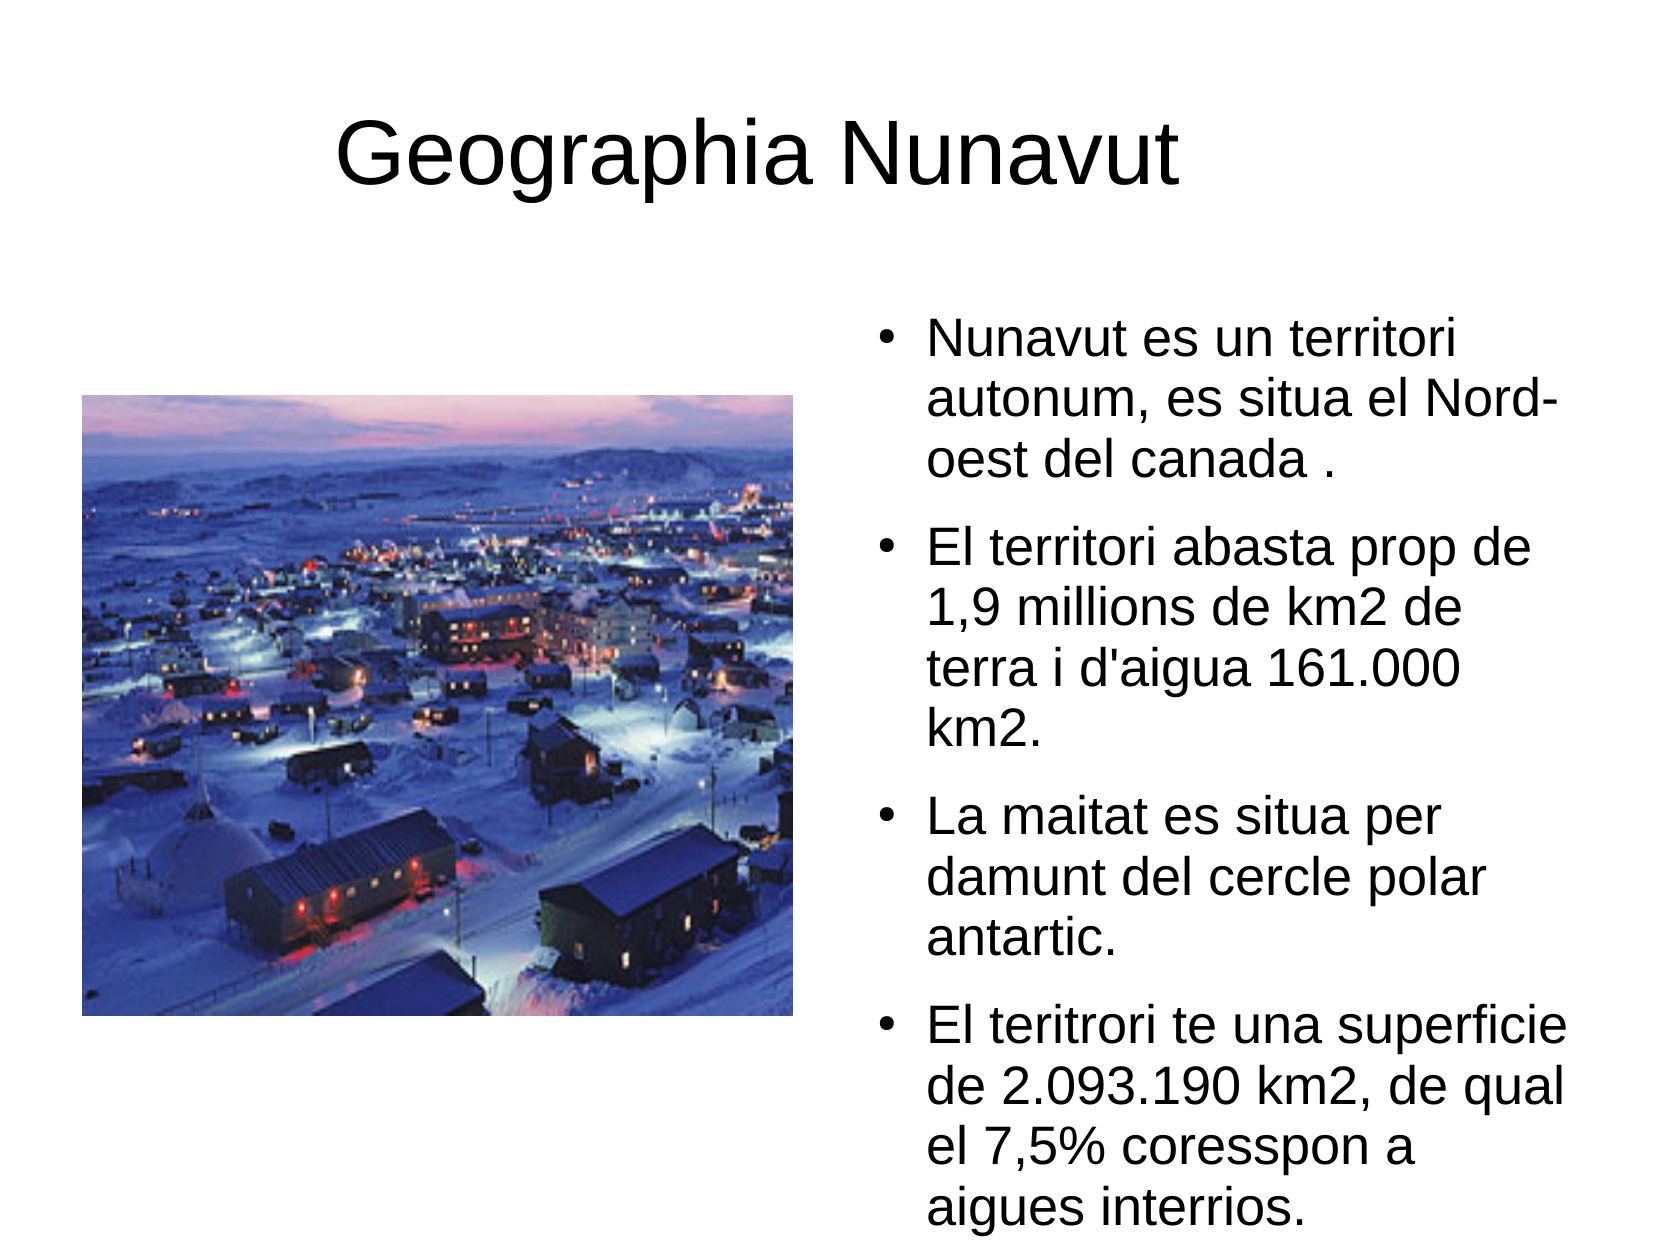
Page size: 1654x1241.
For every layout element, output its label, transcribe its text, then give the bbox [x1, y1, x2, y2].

picture [82, 395, 793, 1016]
title Geographia Nunavut [82, 49, 1571, 257]
list Nunavut es un territori autonum, es situa el Nord-oest del canada . El territori abasta prop de 1,9 millions de km2 de terra i d'aigua 161.000 km2. La maitat es situa per damunt del cercle polar antartic. El teritrori te una superficie de 2.093.190 km2, de qual el 7,5% coresspon a aigues interrios. [860, 307, 1571, 1241]
